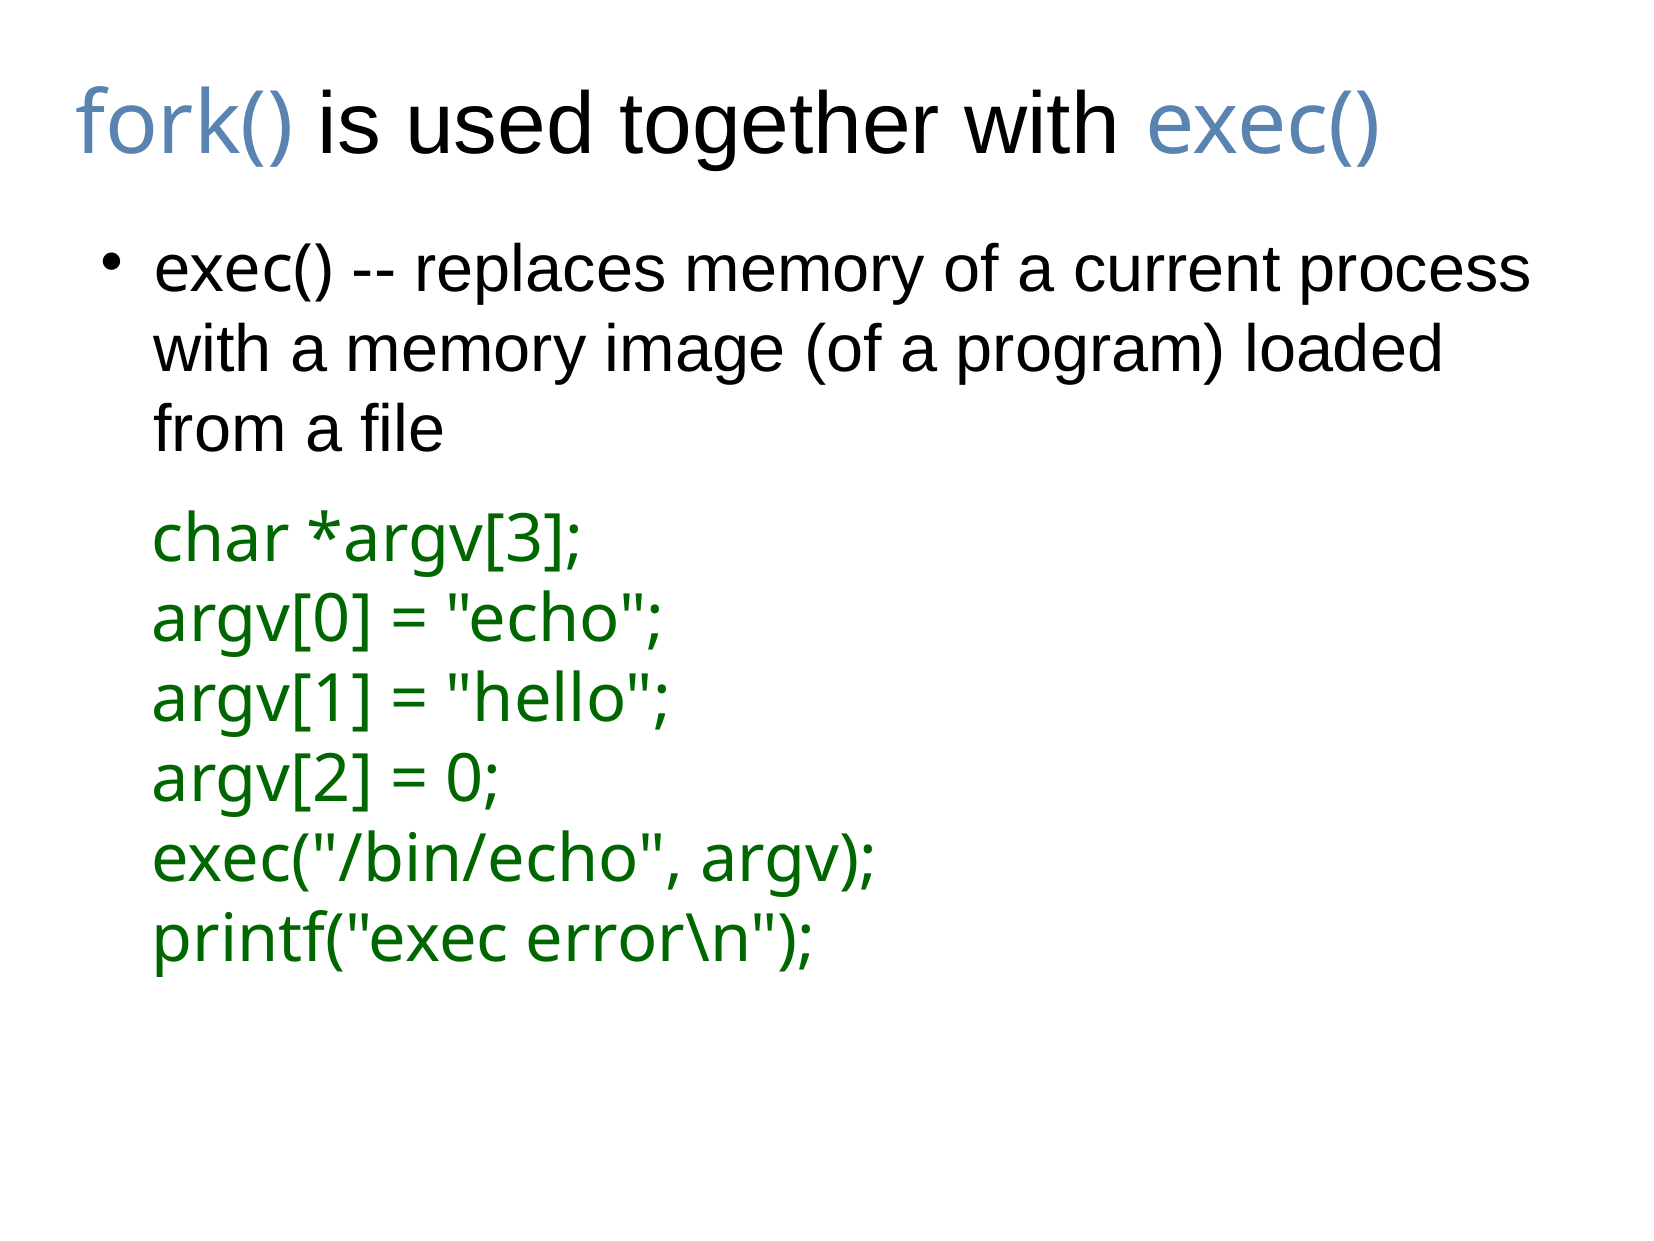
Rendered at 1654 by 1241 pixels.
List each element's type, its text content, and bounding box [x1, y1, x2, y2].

title fork() is used together with exec() [75, 0, 1613, 241]
list exec() -- replaces memory of a current process with a memory image (of a program) loaded from a file char *argv[3]; argv[0] = "echo"; argv[1] = "hello"; argv[2] = 0; exec("/bin/echo", argv); printf("exec error\n"); [82, 225, 1571, 1163]
